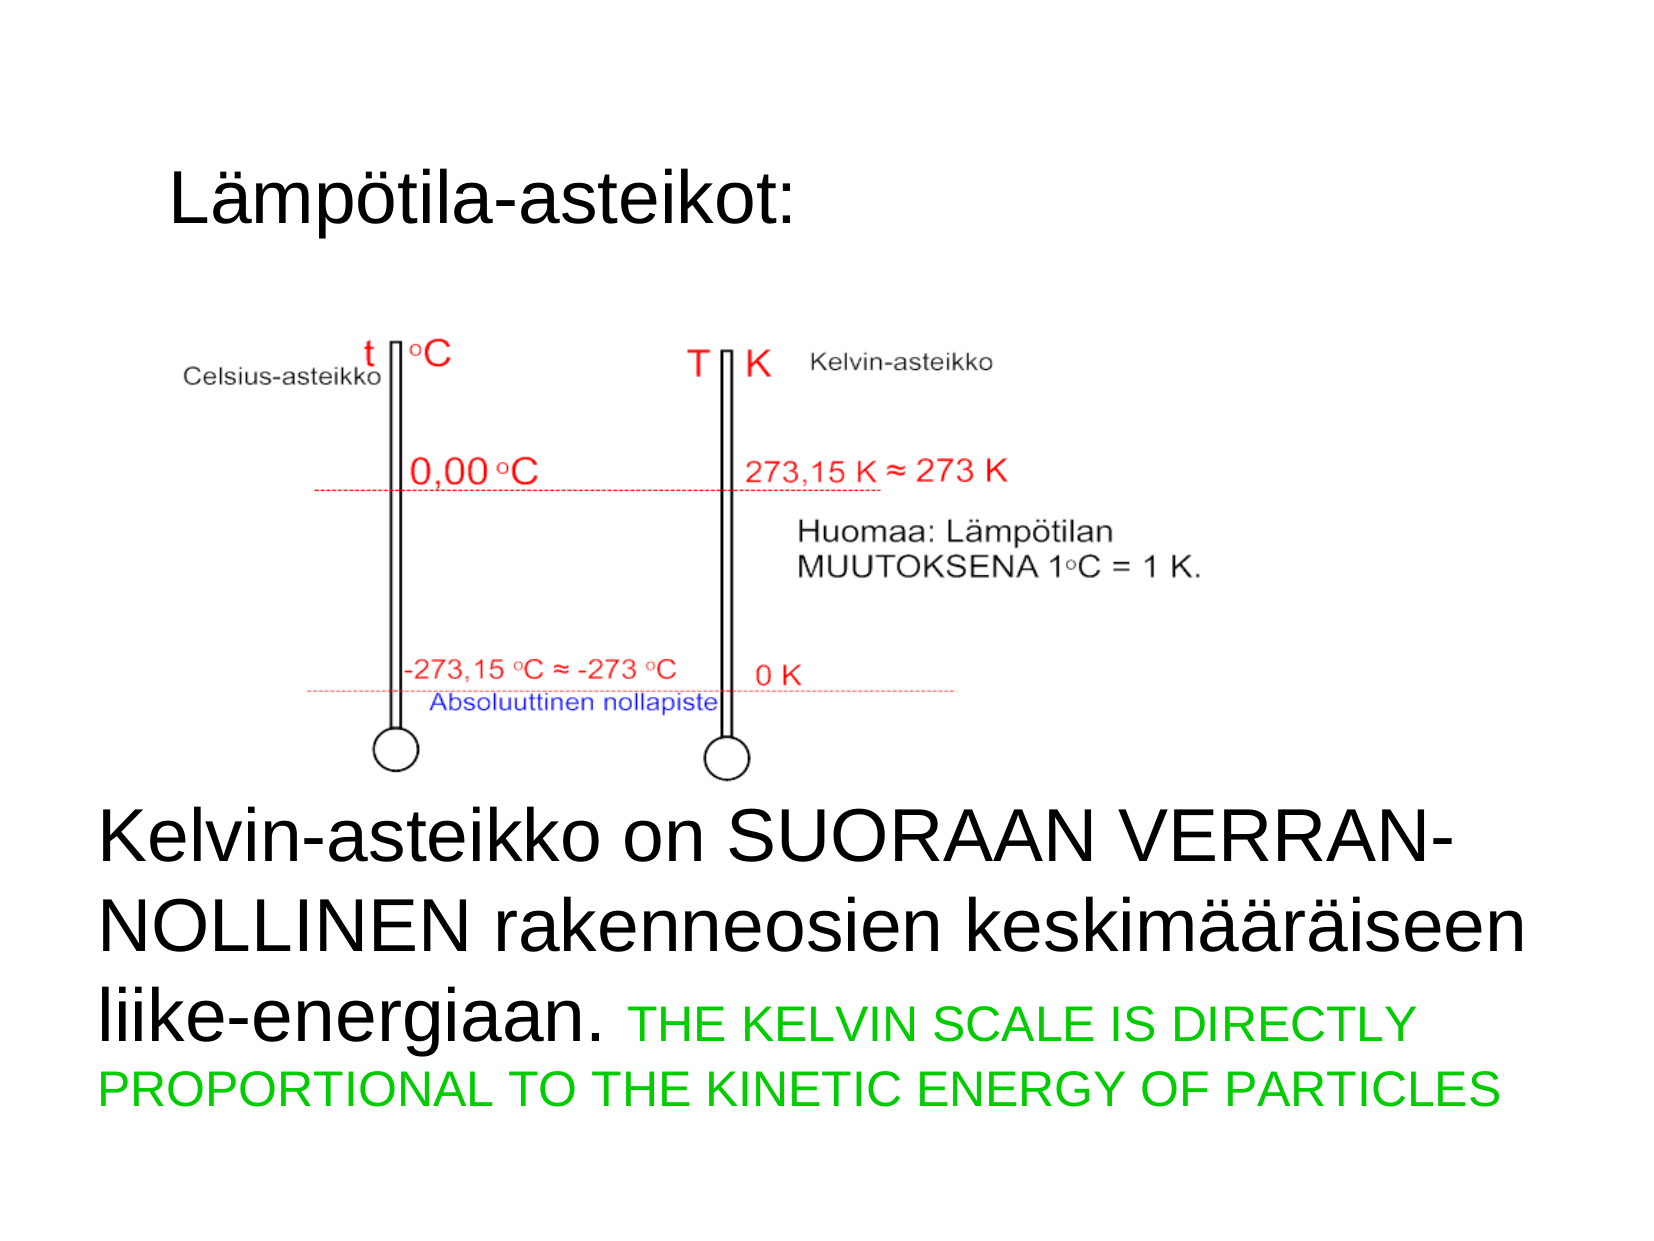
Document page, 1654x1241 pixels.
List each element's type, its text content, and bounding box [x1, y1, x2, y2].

text_box Kelvin-asteikko on SUORAAN VERRAN-NOLLINEN rakenneosien keskimääräiseen liike-energiaan. THE KELVIN SCALE IS DIRECTLY PROPORTIONAL TO THE KINETIC ENERGY OF PARTICLES [82, 779, 1607, 1134]
picture [129, 283, 1250, 779]
text_box Lämpötila-asteikot: [153, 141, 814, 247]
